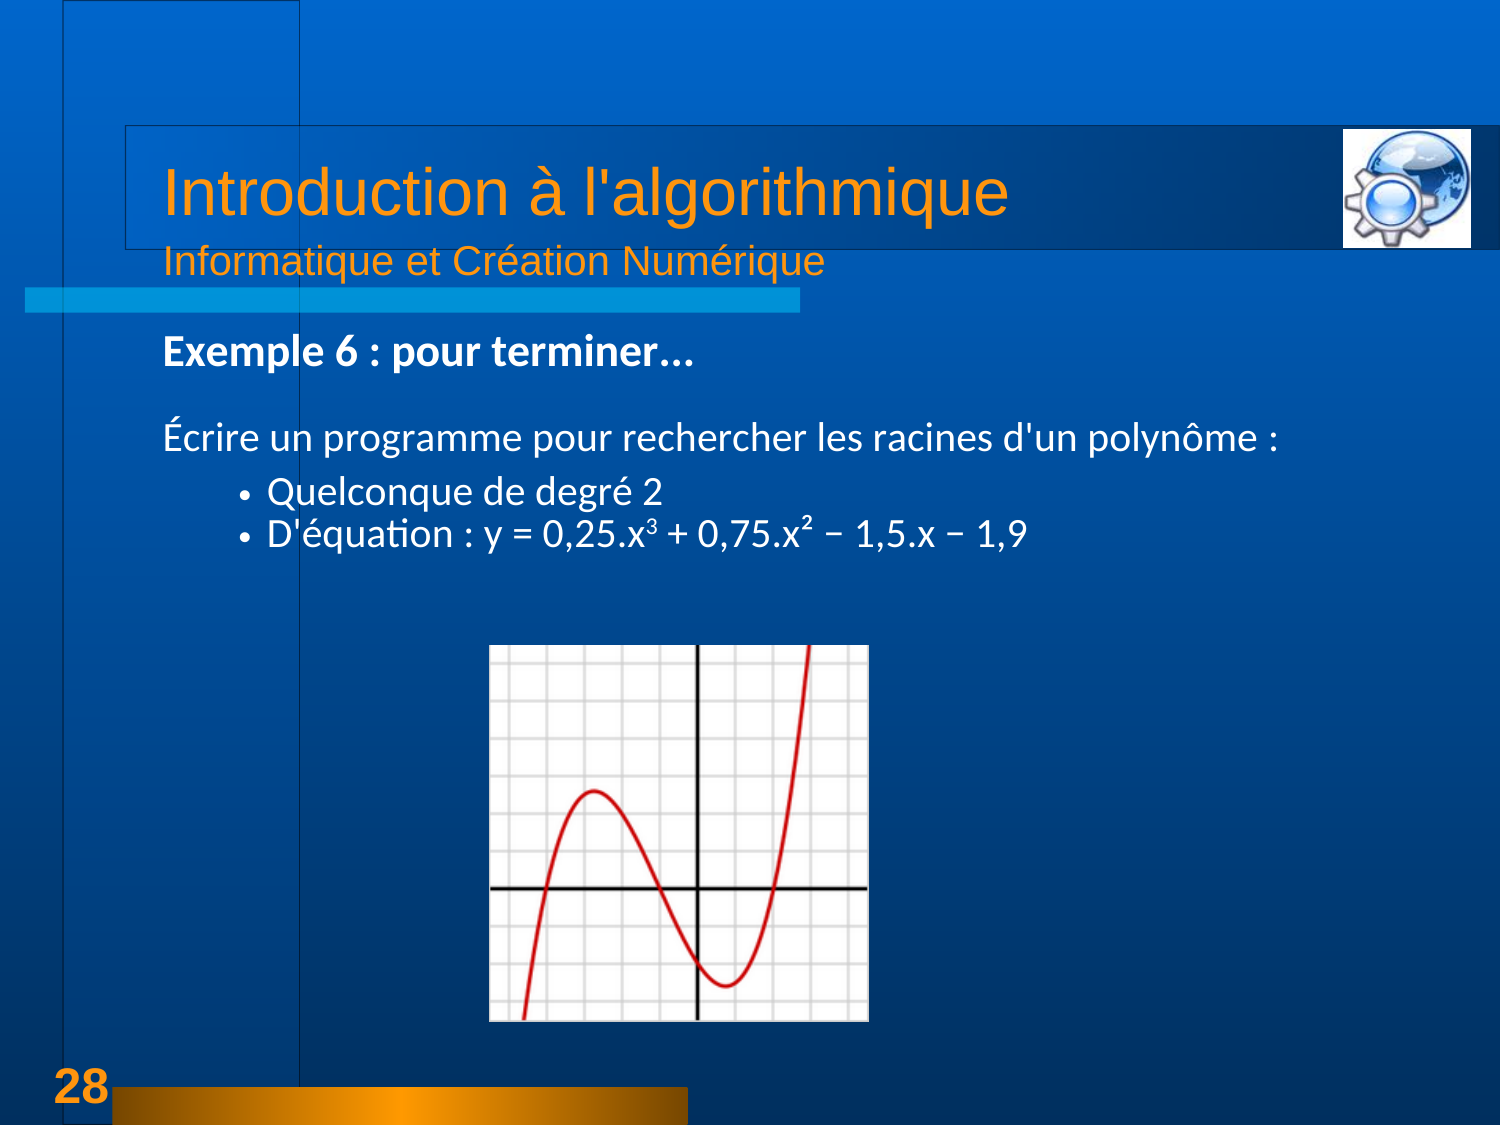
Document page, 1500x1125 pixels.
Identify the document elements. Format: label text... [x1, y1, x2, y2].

text_box Exemple 6 : pour terminer... Écrire un programme pour rechercher les racines d'un polynôme : Quelconque de degré 2 D'équation : y = 0,25.x3 + 0,75.x² − 1,5.x − 1,9 [147, 324, 1418, 957]
picture [489, 645, 869, 1022]
picture [1343, 129, 1471, 248]
